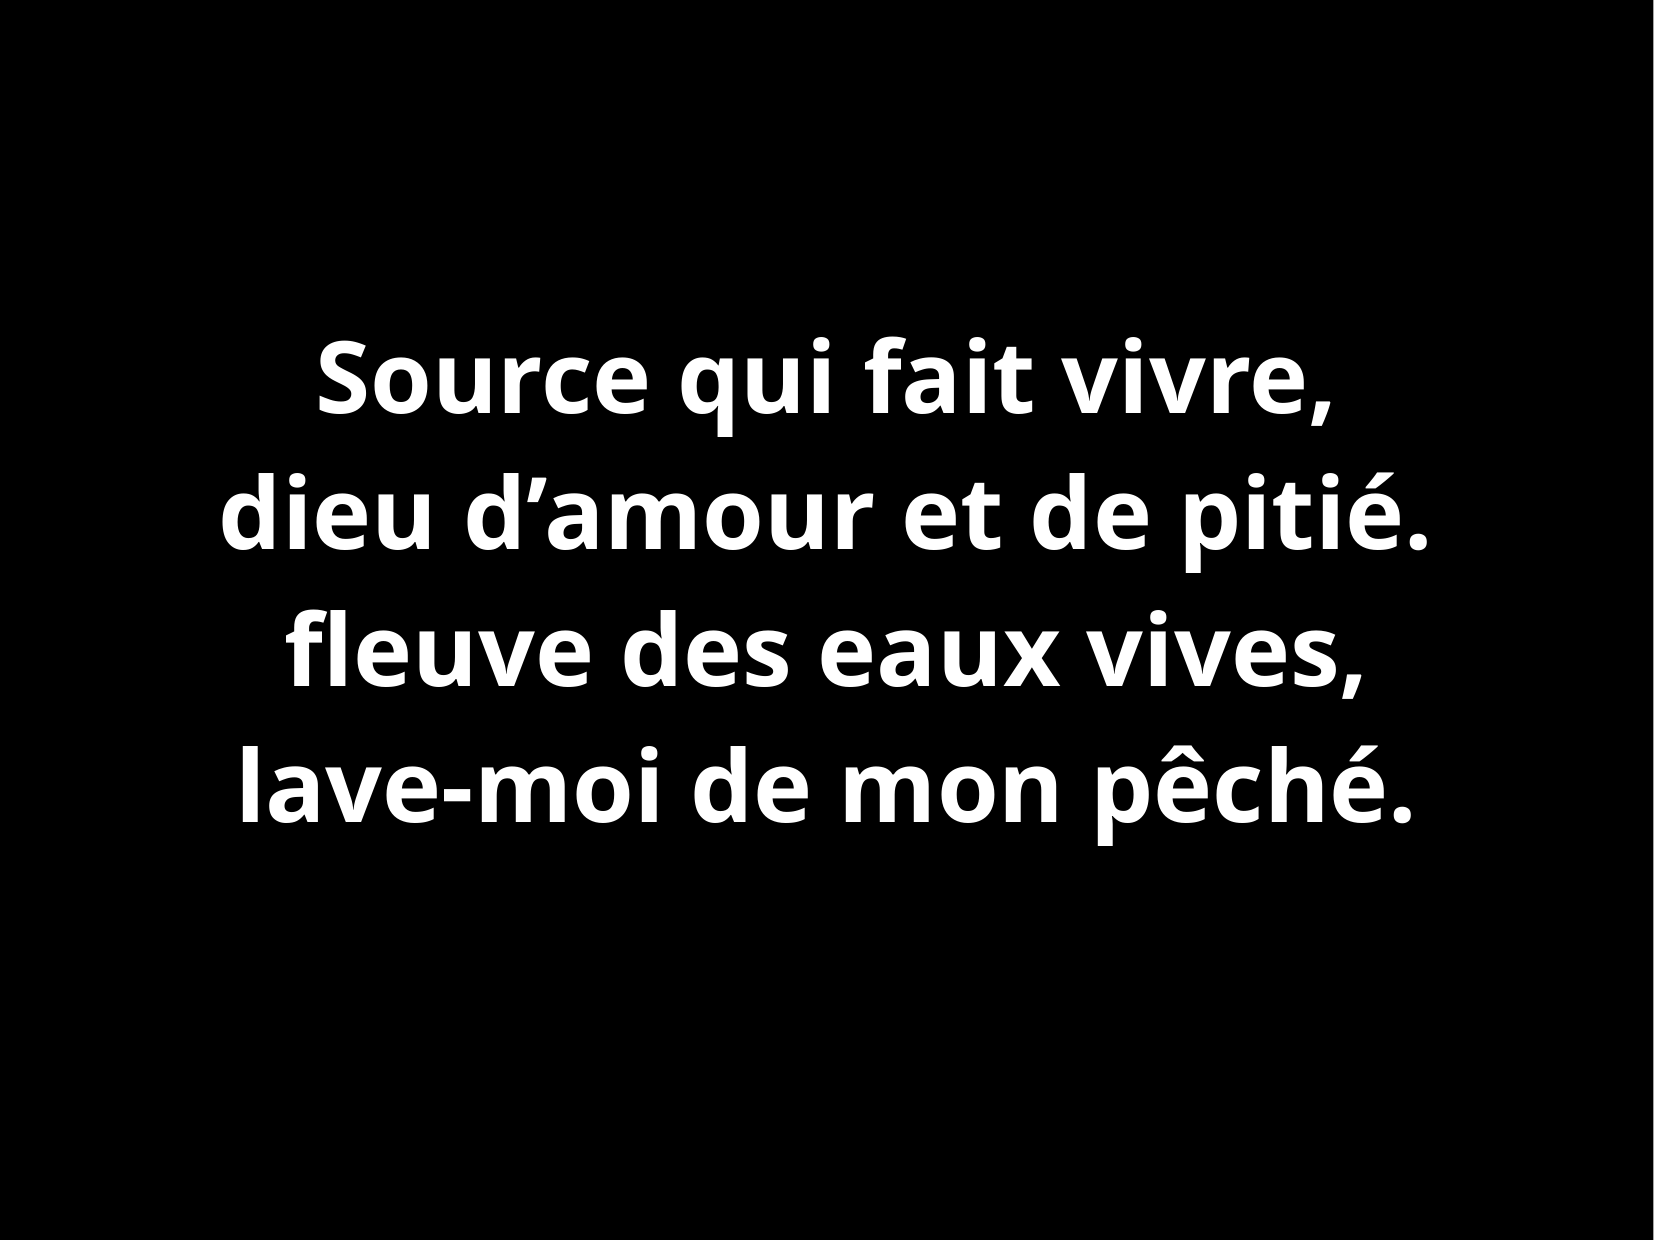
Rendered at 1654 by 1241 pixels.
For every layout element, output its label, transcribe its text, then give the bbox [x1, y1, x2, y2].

subtitle Source qui fait vivre, dieu d’amour et de pitié. fleuve des eaux vives, lave-moi de mon pêché. [82, 49, 1571, 1109]
